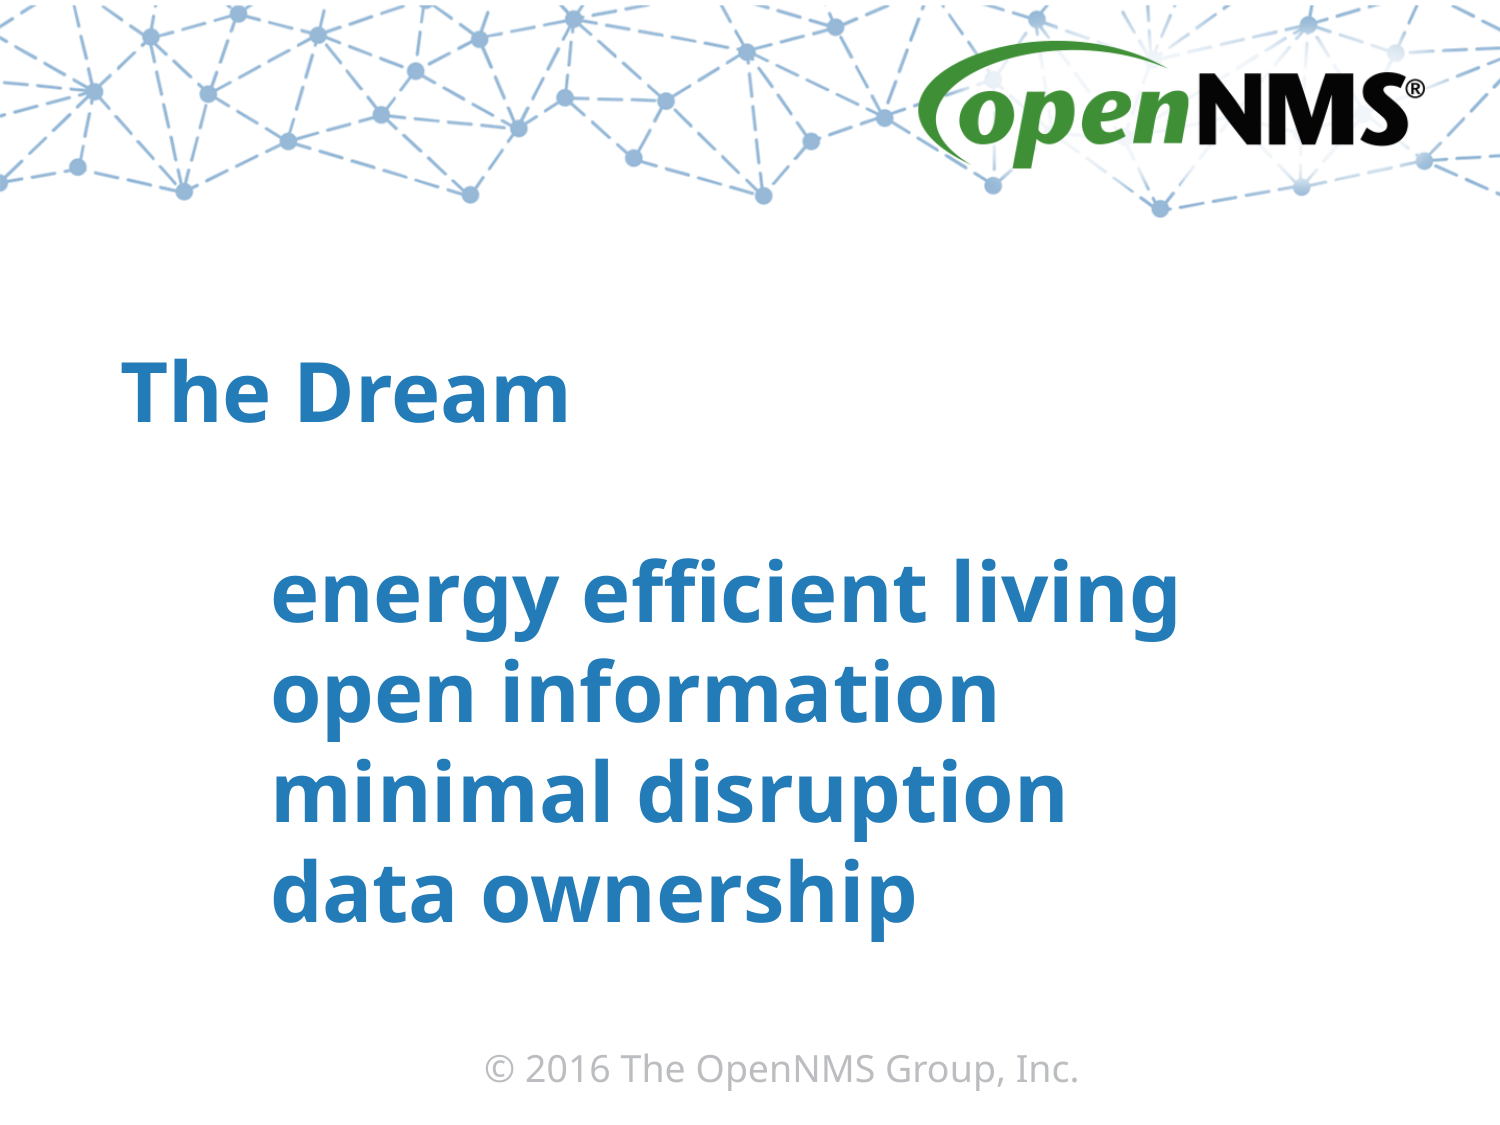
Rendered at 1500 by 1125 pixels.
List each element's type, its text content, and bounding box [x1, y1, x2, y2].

title The Dream energy efficient living open information minimal disruption data ownership [105, 331, 1380, 931]
picture [0, 0, 1500, 225]
